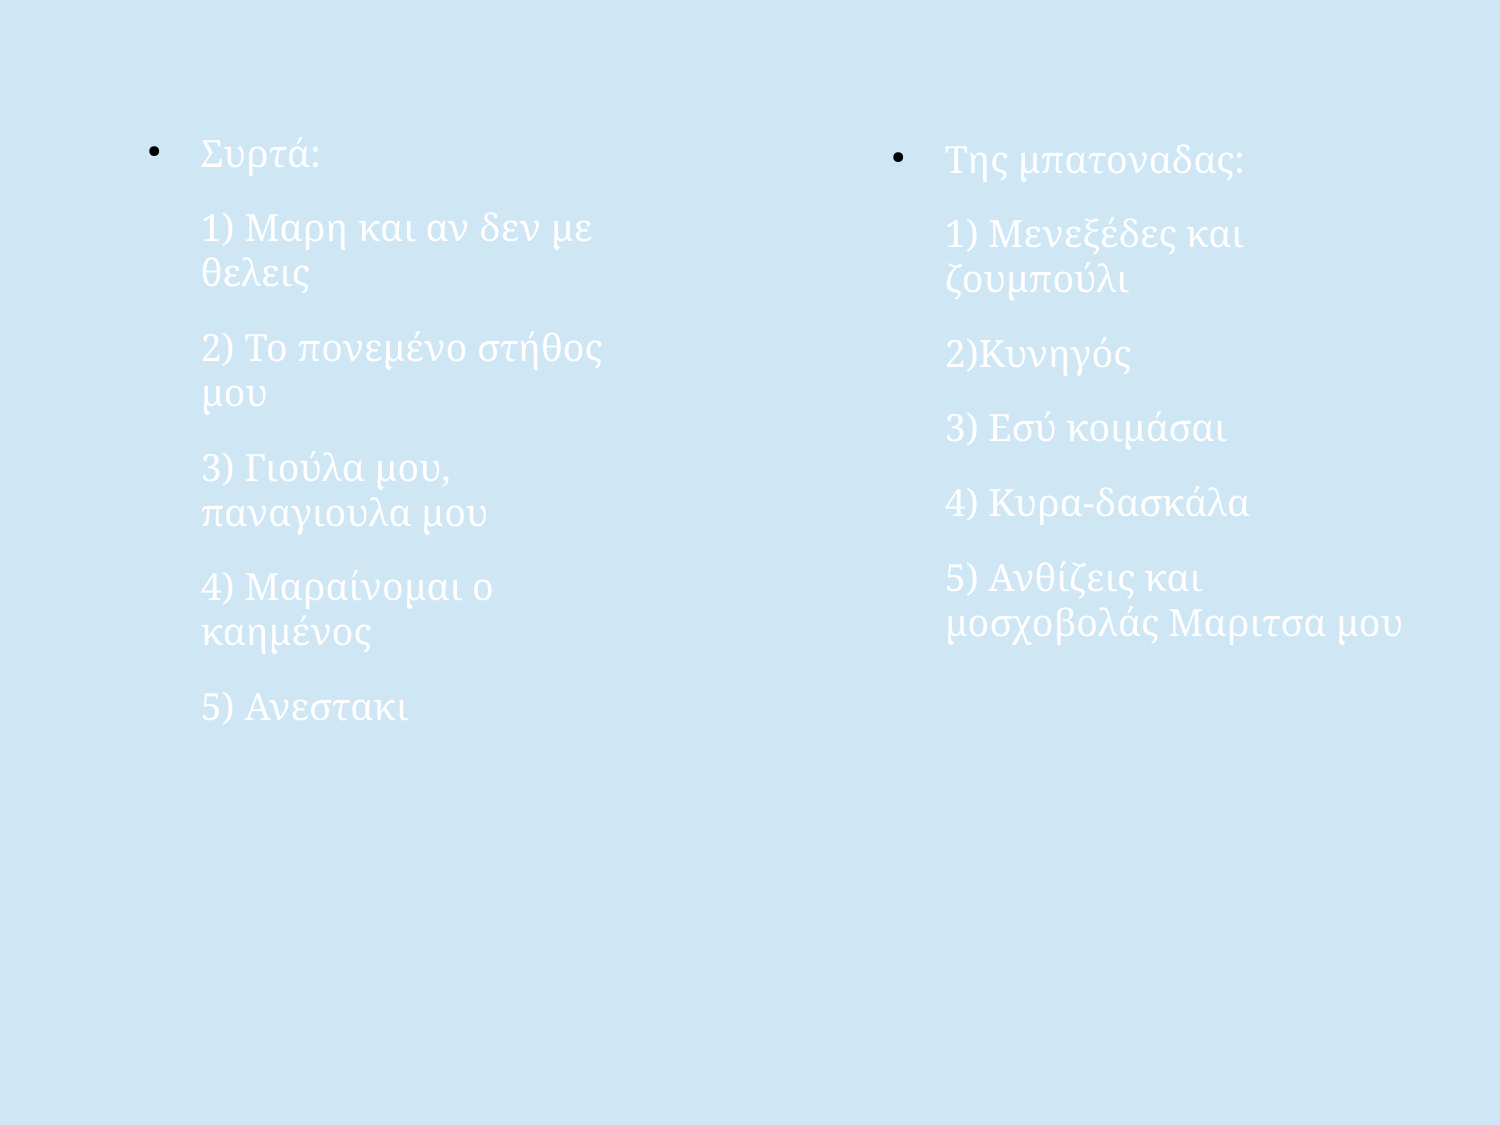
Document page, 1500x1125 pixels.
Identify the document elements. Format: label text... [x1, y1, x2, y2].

list Της μπατοναδας: 1) Μενεξέδες και ζουμπούλι 2)Κυνηγός 3) Εσύ κοιμάσαι 4) Κυρα-δασκάλα 5) Ανθίζεις και μοσχοβολάς Μαριτσα μου [874, 135, 1418, 886]
list Συρτά: 1) Μαρη και αν δεν με θελεις 2) Το πονεμένο στήθος μου 3) Γιούλα μου, παναγιουλα μου 4) Μαραίνομαι ο καημένος 5) Ανεστακι [129, 129, 662, 998]
